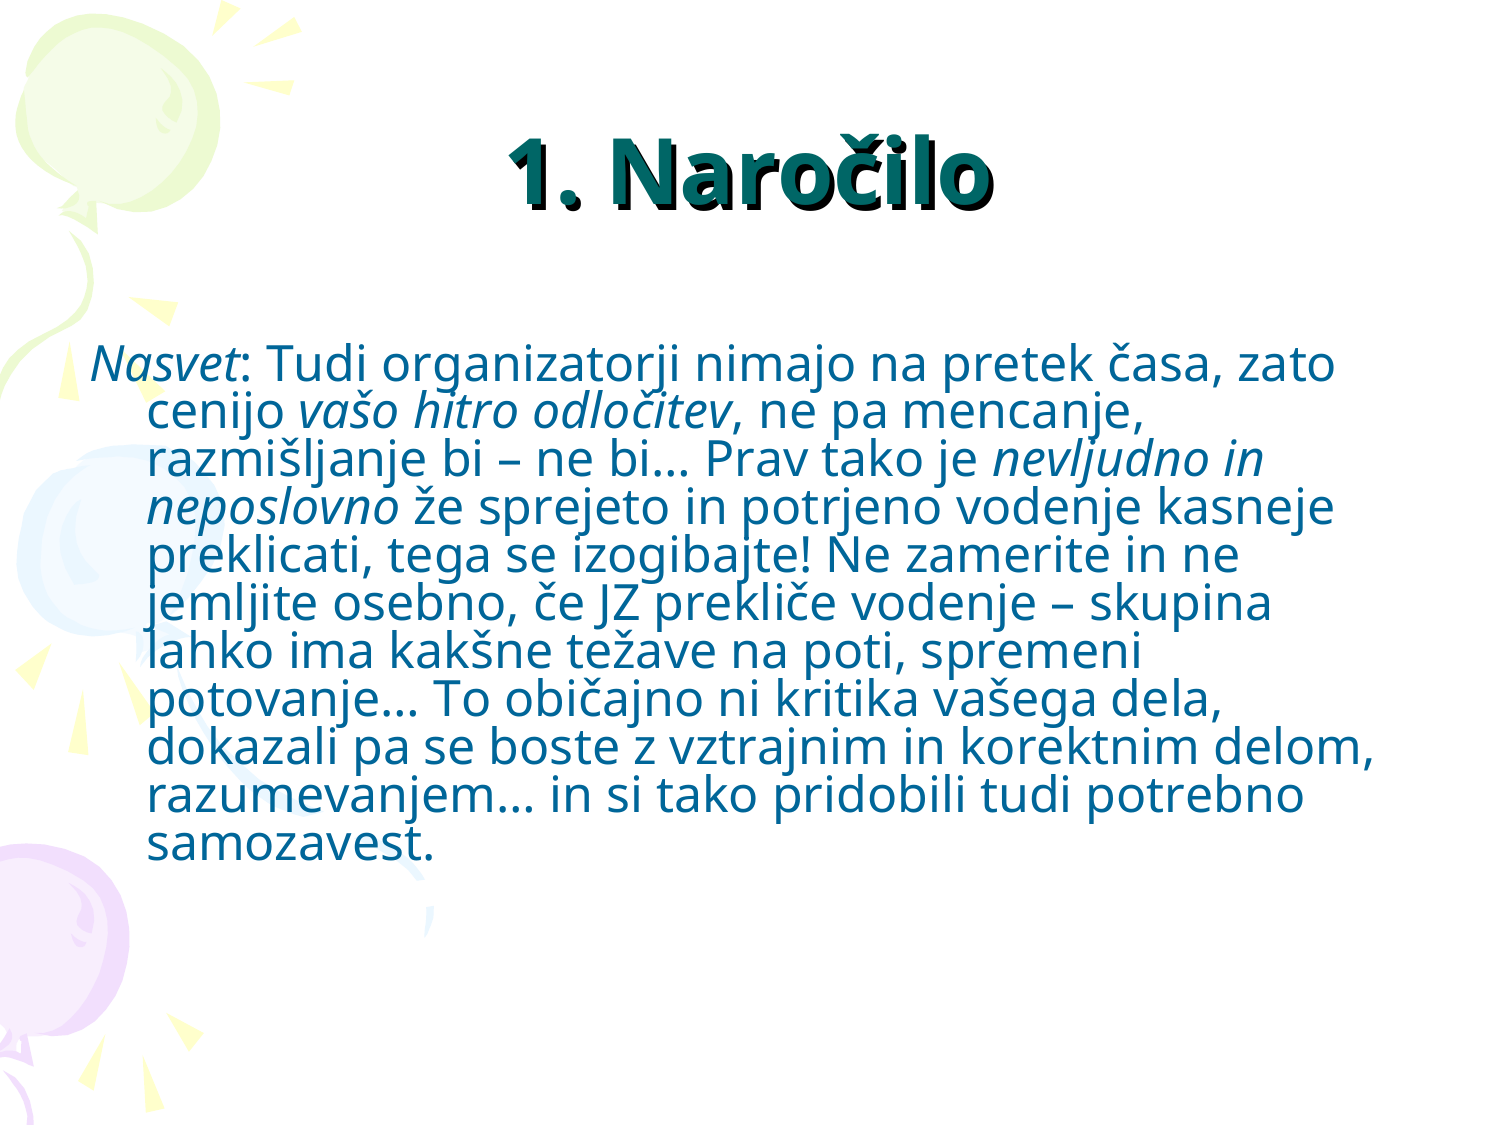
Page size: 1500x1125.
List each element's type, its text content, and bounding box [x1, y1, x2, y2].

title 1. Naročilo [72, 16, 1426, 233]
list Nasvet: Tudi organizatorji nimajo na pretek časa, zato cenijo vašo hitro odločitev, ne pa mencanje, razmišljanje bi – ne bi… Prav tako je nevljudno in neposlovno že sprejeto in potrjeno vodenje kasneje preklicati, tega se izogibajte! Ne zamerite in ne jemljite osebno, če JZ prekliče vodenje – skupina lahko ima kakšne težave na poti, spremeni potovanje… To običajno ni kritika vašega dela, dokazali pa se boste z vztrajnim in korektnim delom, razumevanjem… in si tako pridobili tudi potrebno samozavest. [75, 262, 1426, 994]
